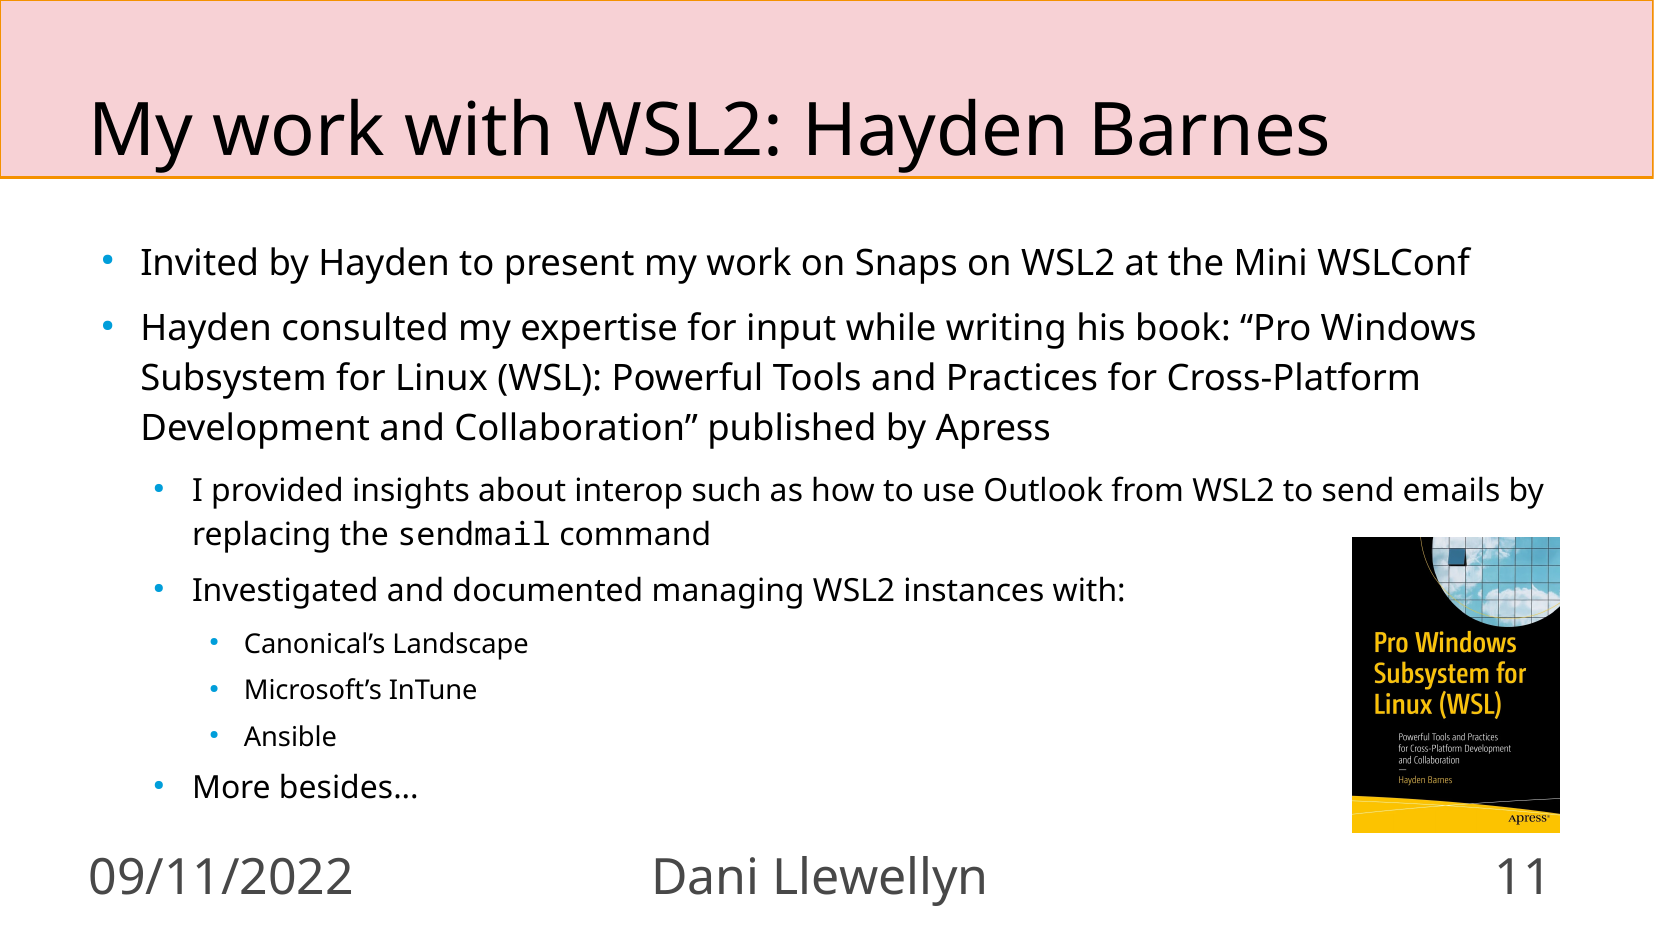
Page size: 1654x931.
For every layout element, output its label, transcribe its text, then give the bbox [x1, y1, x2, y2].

picture [1352, 537, 1560, 833]
list Invited by Hayden to present my work on Snaps on WSL2 at the Mini WSLConf Hayden consulted my expertise for input while writing his book: “Pro Windows Subsystem for Linux (WSL): Powerful Tools and Practices for Cross-Platform Development and Collaboration” published by Apress I provided insights about interop such as how to use Outlook from WSL2 to send emails by replacing the sendmail command Investigated and documented managing WSL2 instances with: Canonical’s Landscape Microsoft’s InTune Ansible More besides... [88, 236, 1565, 813]
title My work with WSL2: Hayden Barnes [88, 14, 1565, 178]
